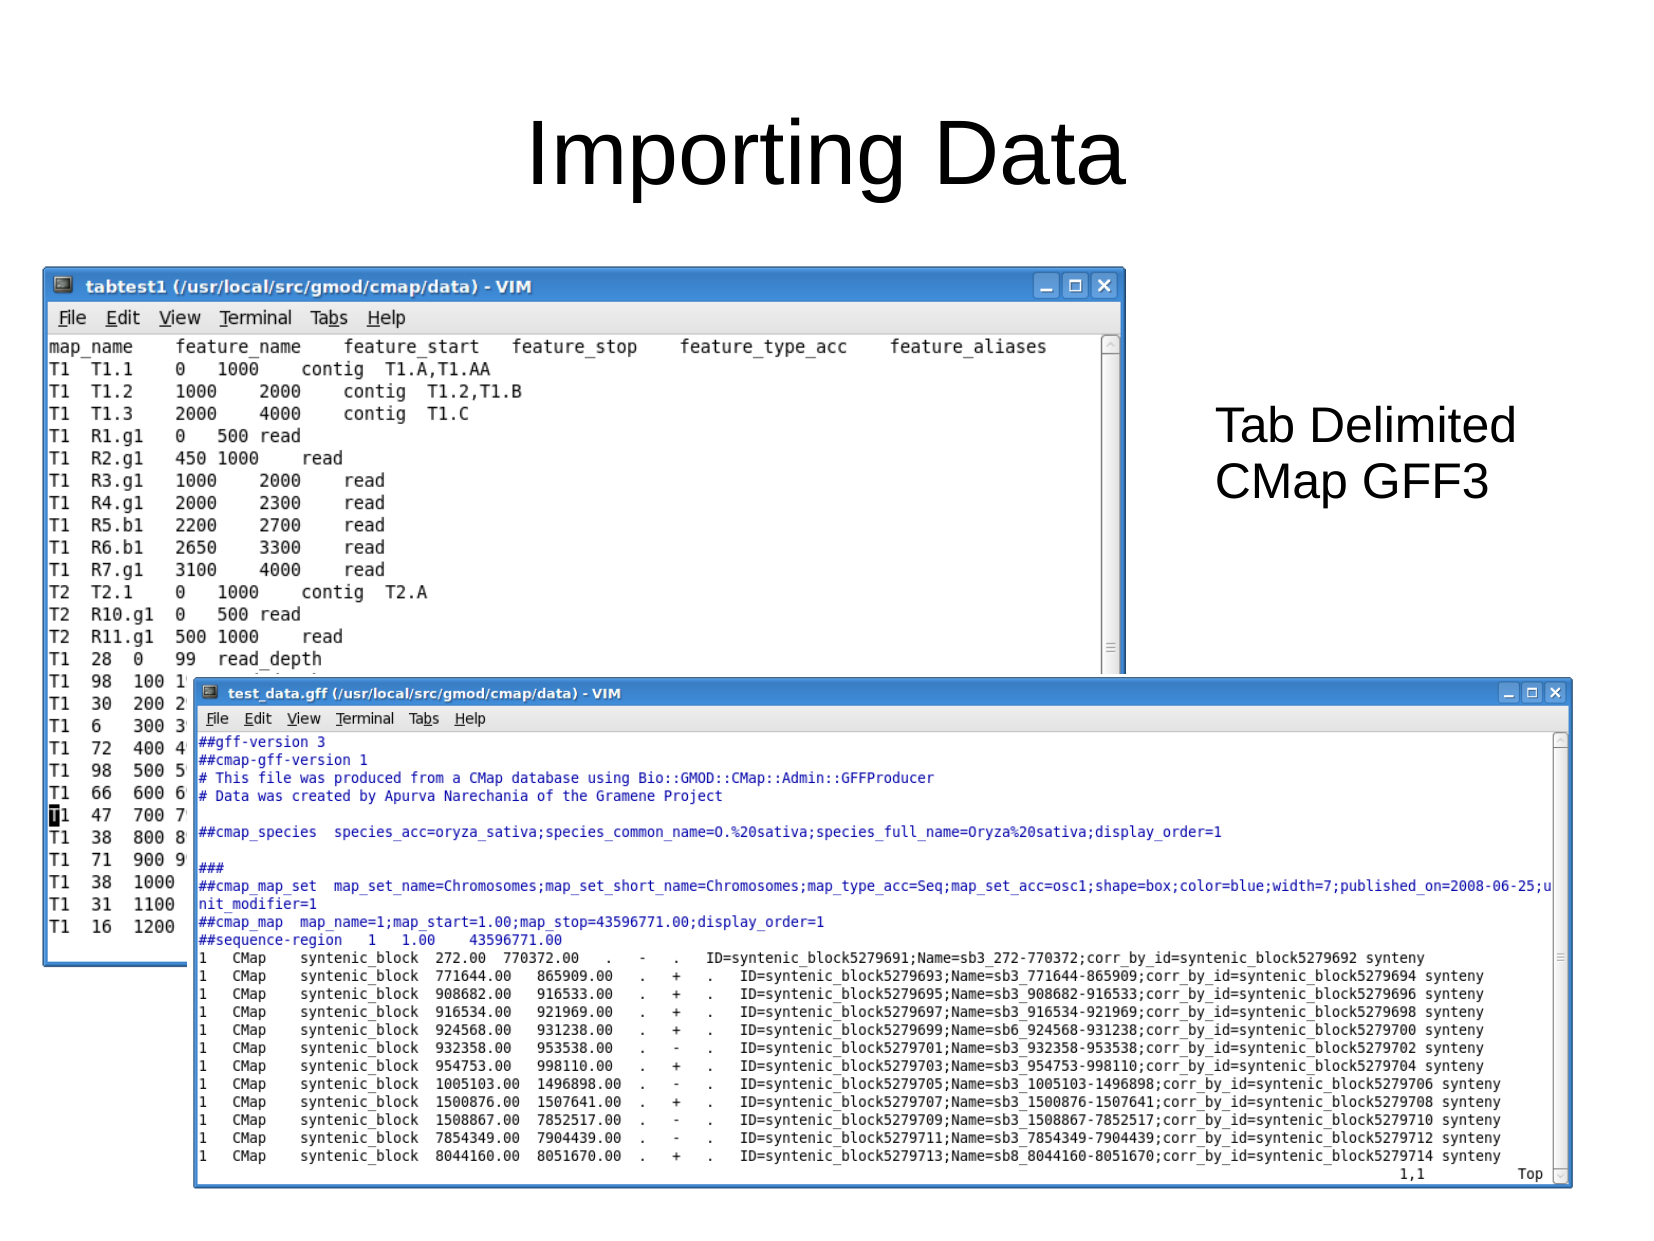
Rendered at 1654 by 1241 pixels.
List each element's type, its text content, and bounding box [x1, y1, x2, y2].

picture [40, 260, 1576, 1198]
text_box Tab Delimited CMap GFF3 [1200, 390, 1576, 517]
title Importing Data [82, 49, 1571, 257]
